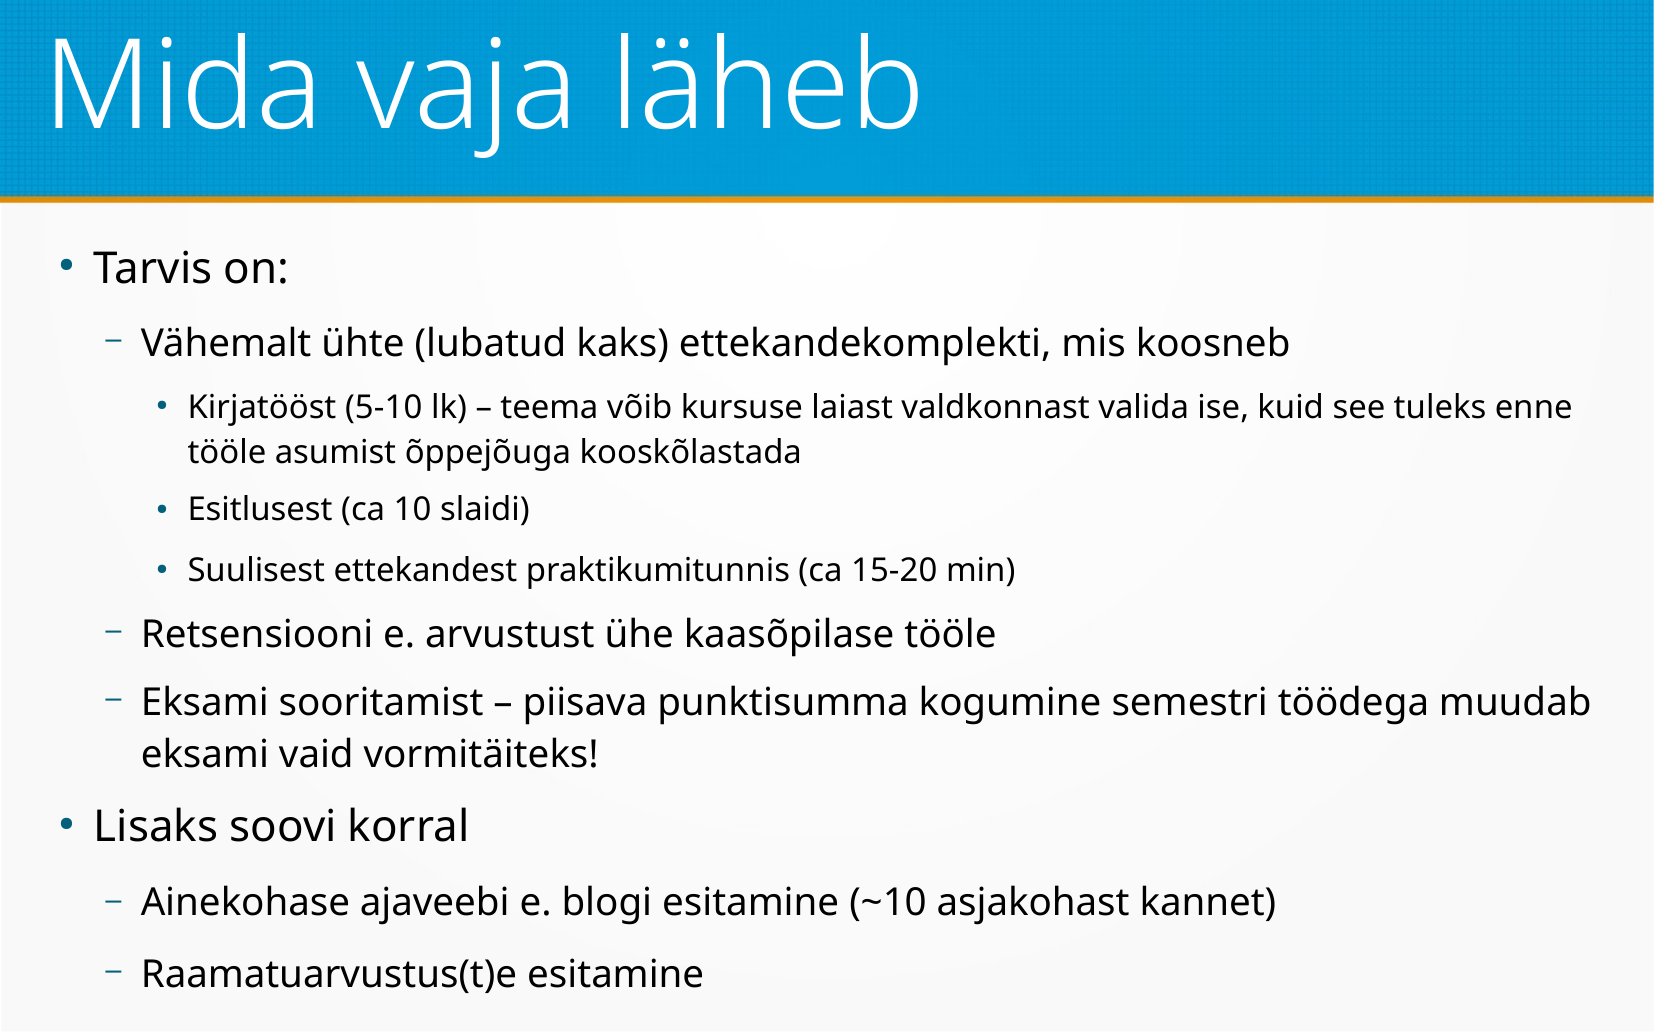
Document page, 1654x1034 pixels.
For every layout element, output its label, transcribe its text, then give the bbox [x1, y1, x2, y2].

picture [0, 195, 1654, 1034]
title Mida vaja läheb [43, 0, 1619, 166]
list Tarvis on: Vähemalt ühte (lubatud kaks) ettekandekomplekti, mis koosneb Kirjatööst (5-10 lk) – teema võib kursuse laiast valdkonnast valida ise, kuid see tuleks enne tööle asumist õppejõuga kooskõlastada Esitlusest (ca 10 slaidi)‏ Suulisest ettekandest praktikumitunnis (ca 15-20 min)‏ Retsensiooni e. arvustust ühe kaasõpilase tööle Eksami sooritamist – piisava punktisumma kogumine semestri töödega muudab eksami vaid vormitäiteks! Lisaks soovi korral Ainekohase ajaveebi e. blogi esitamine (~10 asjakohast kannet)‏ Raamatuarvustus(t)e esitamine [47, 236, 1607, 1002]
